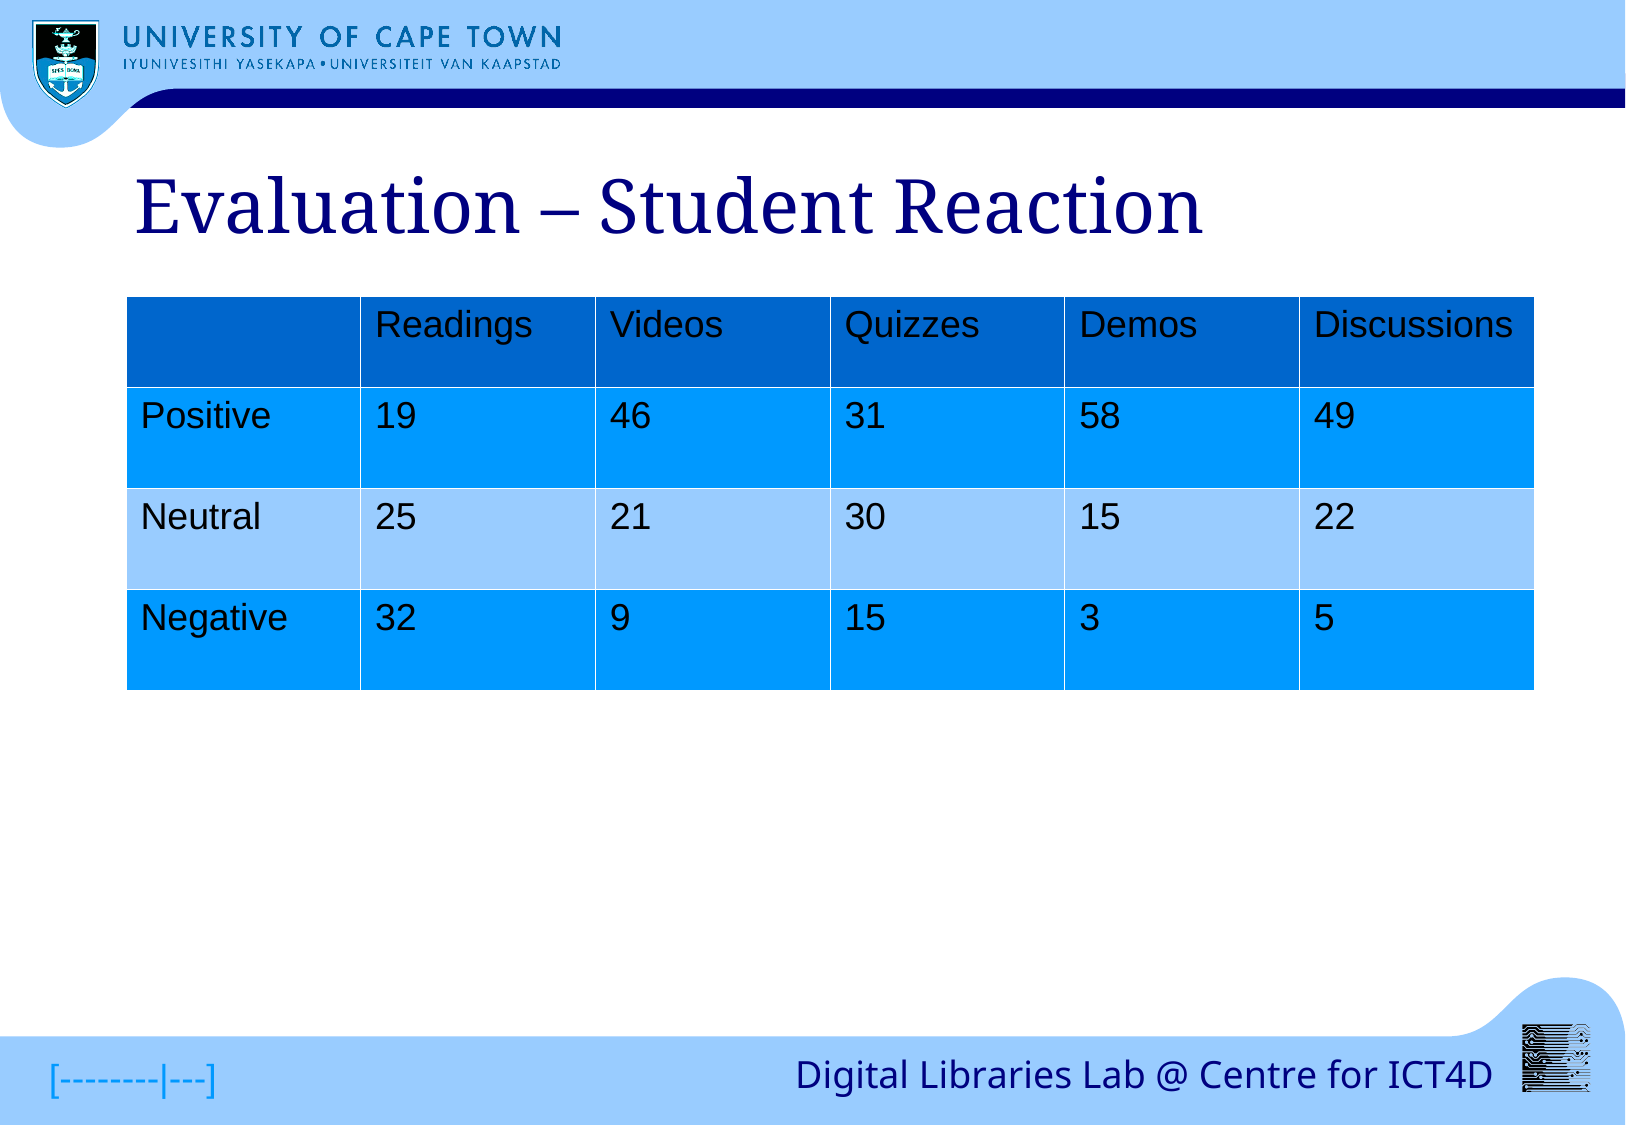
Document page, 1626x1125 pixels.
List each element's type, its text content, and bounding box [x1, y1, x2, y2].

table_cell Neutral [127, 489, 360, 589]
table_cell Negative [127, 590, 360, 690]
table_cell 49 [1300, 388, 1534, 488]
table_cell 22 [1300, 489, 1534, 589]
table_cell 5 [1300, 590, 1534, 690]
table_cell 3 [1065, 590, 1299, 690]
table_header Videos [596, 297, 830, 387]
table_header Demos [1065, 297, 1299, 387]
table_cell 19 [361, 388, 595, 488]
table_cell 15 [831, 590, 1064, 690]
table_cell 9 [596, 590, 830, 690]
table_header Discussions [1300, 297, 1534, 387]
table_cell 46 [596, 388, 830, 488]
table_cell 21 [596, 489, 830, 589]
text_box [--------|---] [34, 1046, 663, 1112]
picture [32, 20, 100, 109]
table_header [127, 297, 360, 387]
table_cell Positive [127, 388, 360, 488]
picture [120, 23, 563, 71]
title Evaluation – Student Reaction [134, 140, 1571, 268]
table_header Quizzes [831, 297, 1064, 387]
table_cell 31 [831, 388, 1064, 488]
table_cell 30 [831, 489, 1064, 589]
picture [1522, 1024, 1591, 1092]
table_cell 15 [1065, 489, 1299, 589]
table_header Readings [361, 297, 595, 387]
table_cell 58 [1065, 388, 1299, 488]
table_cell 25 [361, 489, 595, 589]
table_cell 32 [361, 590, 595, 690]
